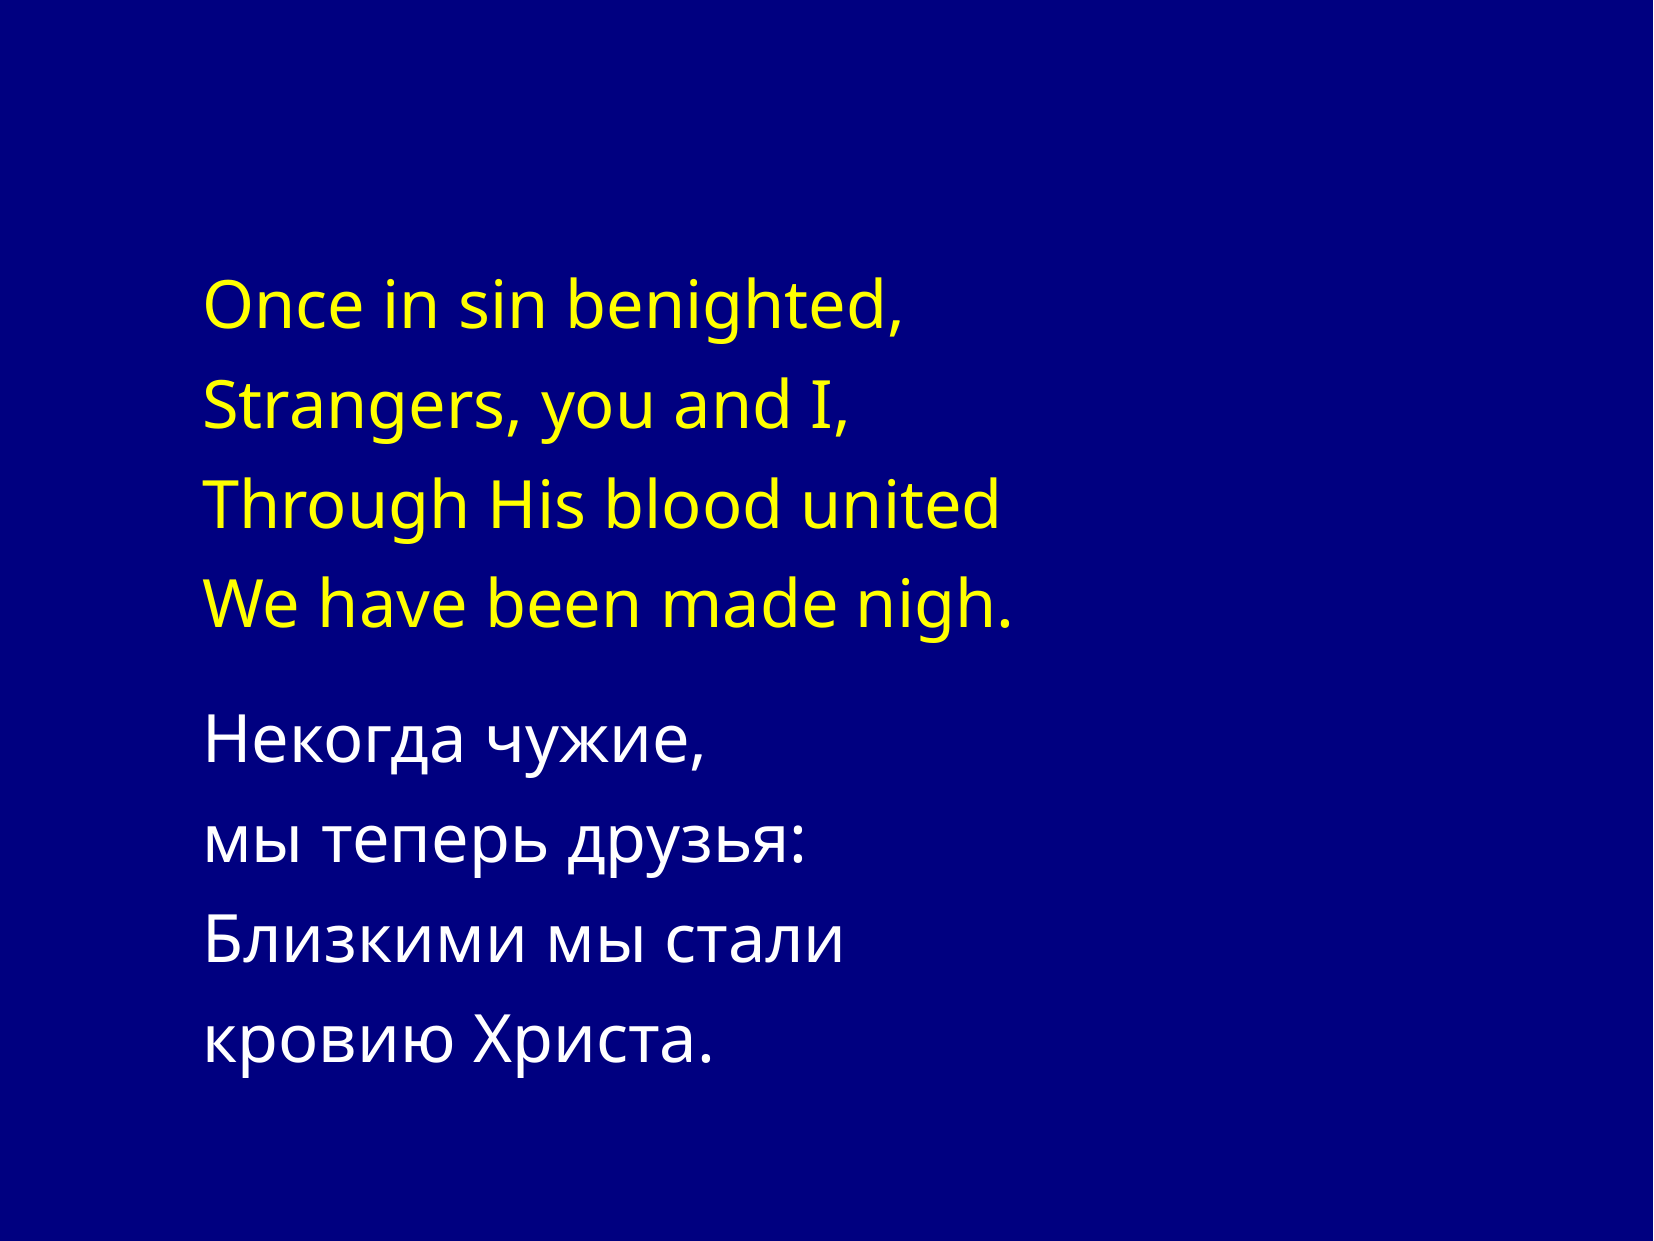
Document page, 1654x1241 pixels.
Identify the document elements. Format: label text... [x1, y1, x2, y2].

text_box Once in sin benighted, Strangers, you and I, Through His blood united We have been made nigh. [75, 150, 1576, 638]
text_box Некогда чужие, мы теперь друзья: Близкими мы стали кровию Христа. [75, 675, 1576, 1163]
